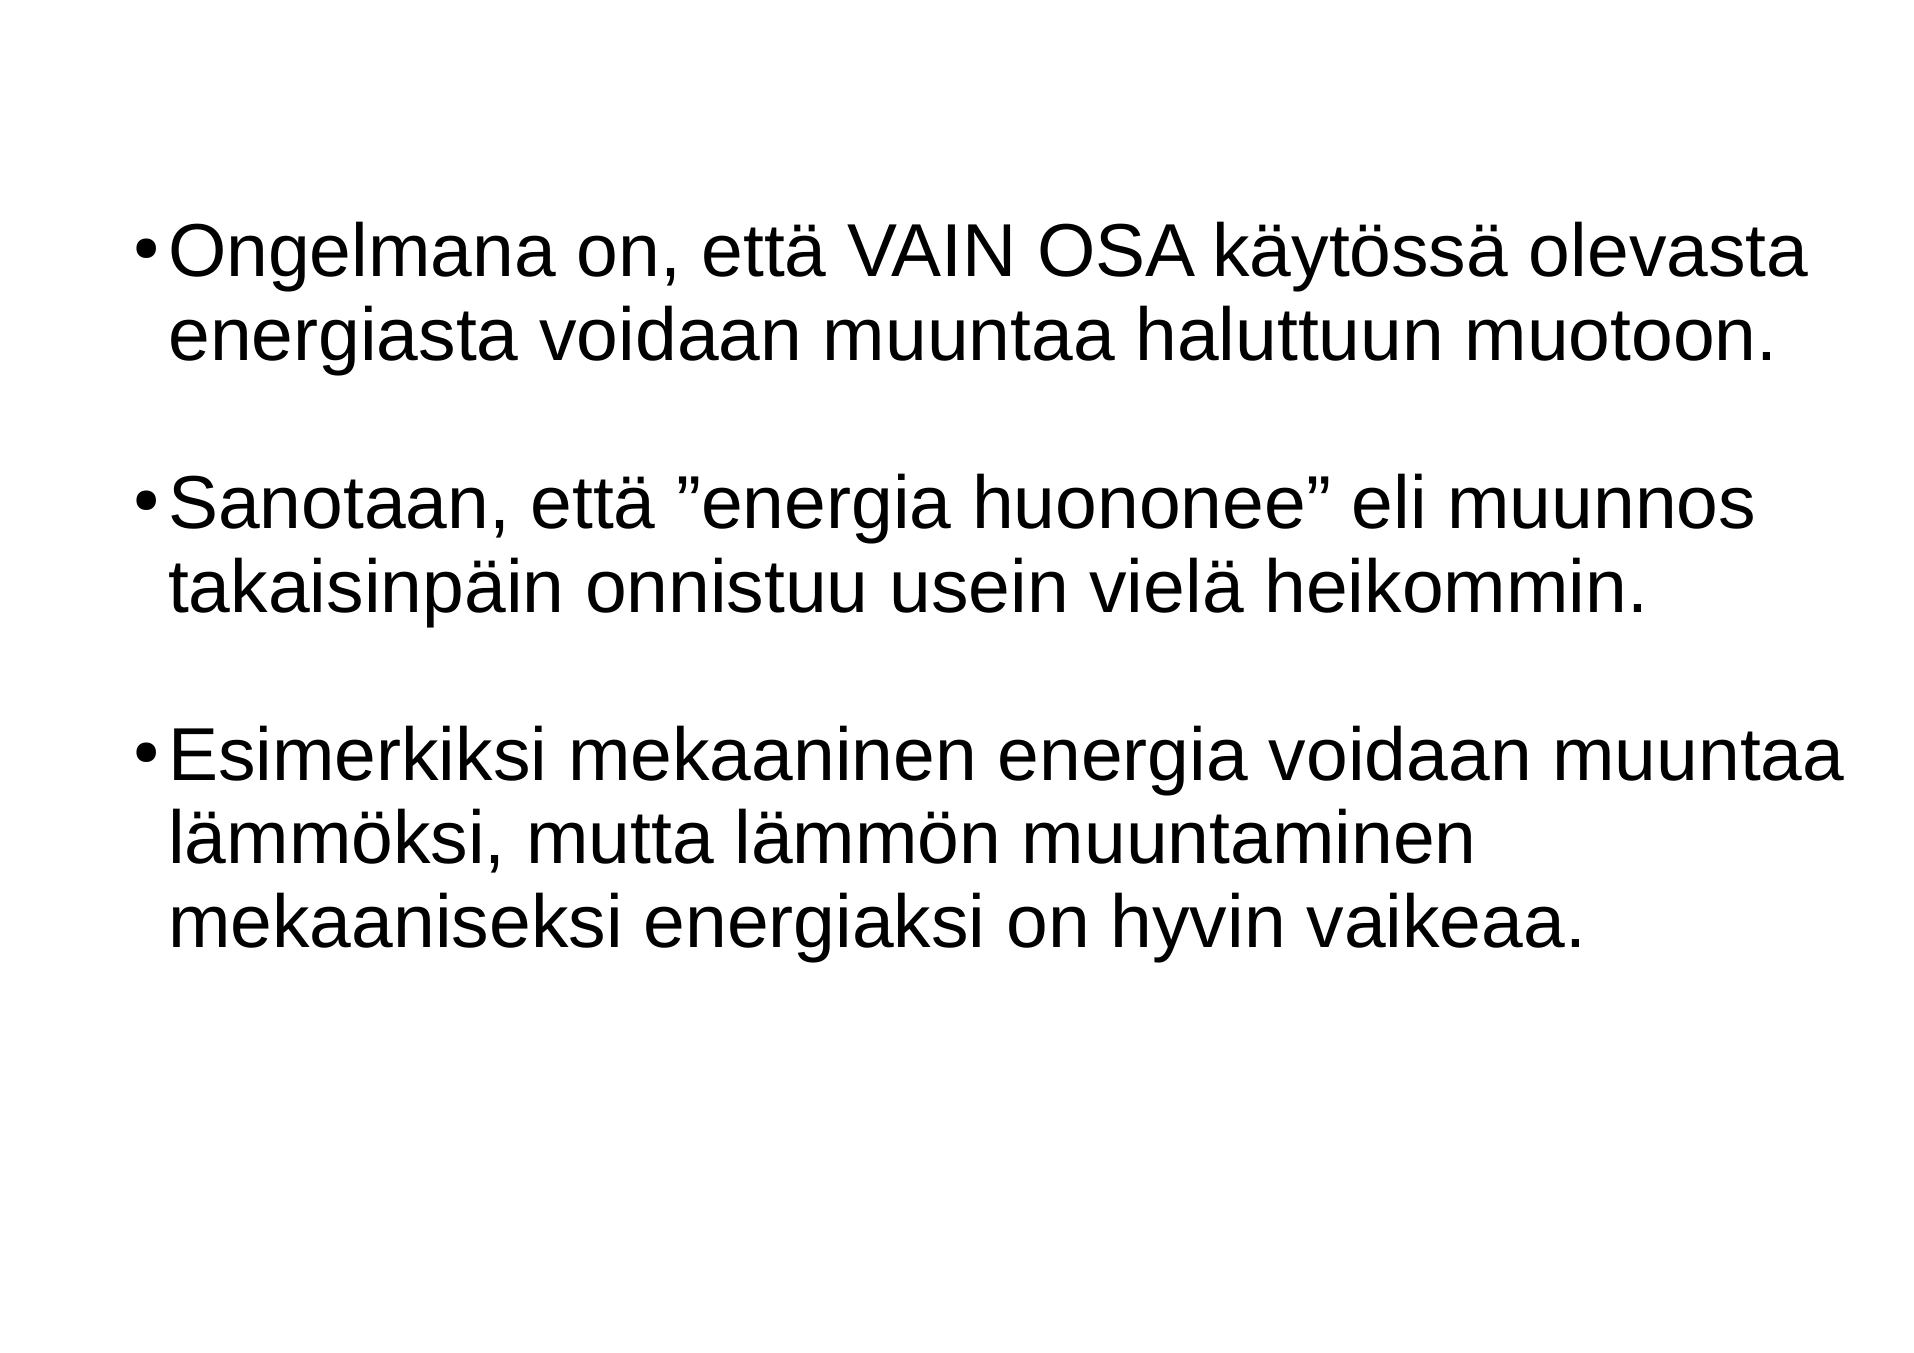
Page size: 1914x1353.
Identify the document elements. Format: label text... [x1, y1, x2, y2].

text_box Ongelmana on, että VAIN OSA käytössä olevasta energiasta voidaan muuntaa haluttuun muotoon. Sanotaan, että ”energia huononee” eli muunnos takaisinpäin onnistuu usein vielä heikommin. Esimerkiksi mekaaninen energia voidaan muuntaa lämmöksi, mutta lämmön muuntaminen mekaaniseksi energiaksi on hyvin vaikeaa. [118, 200, 1914, 972]
